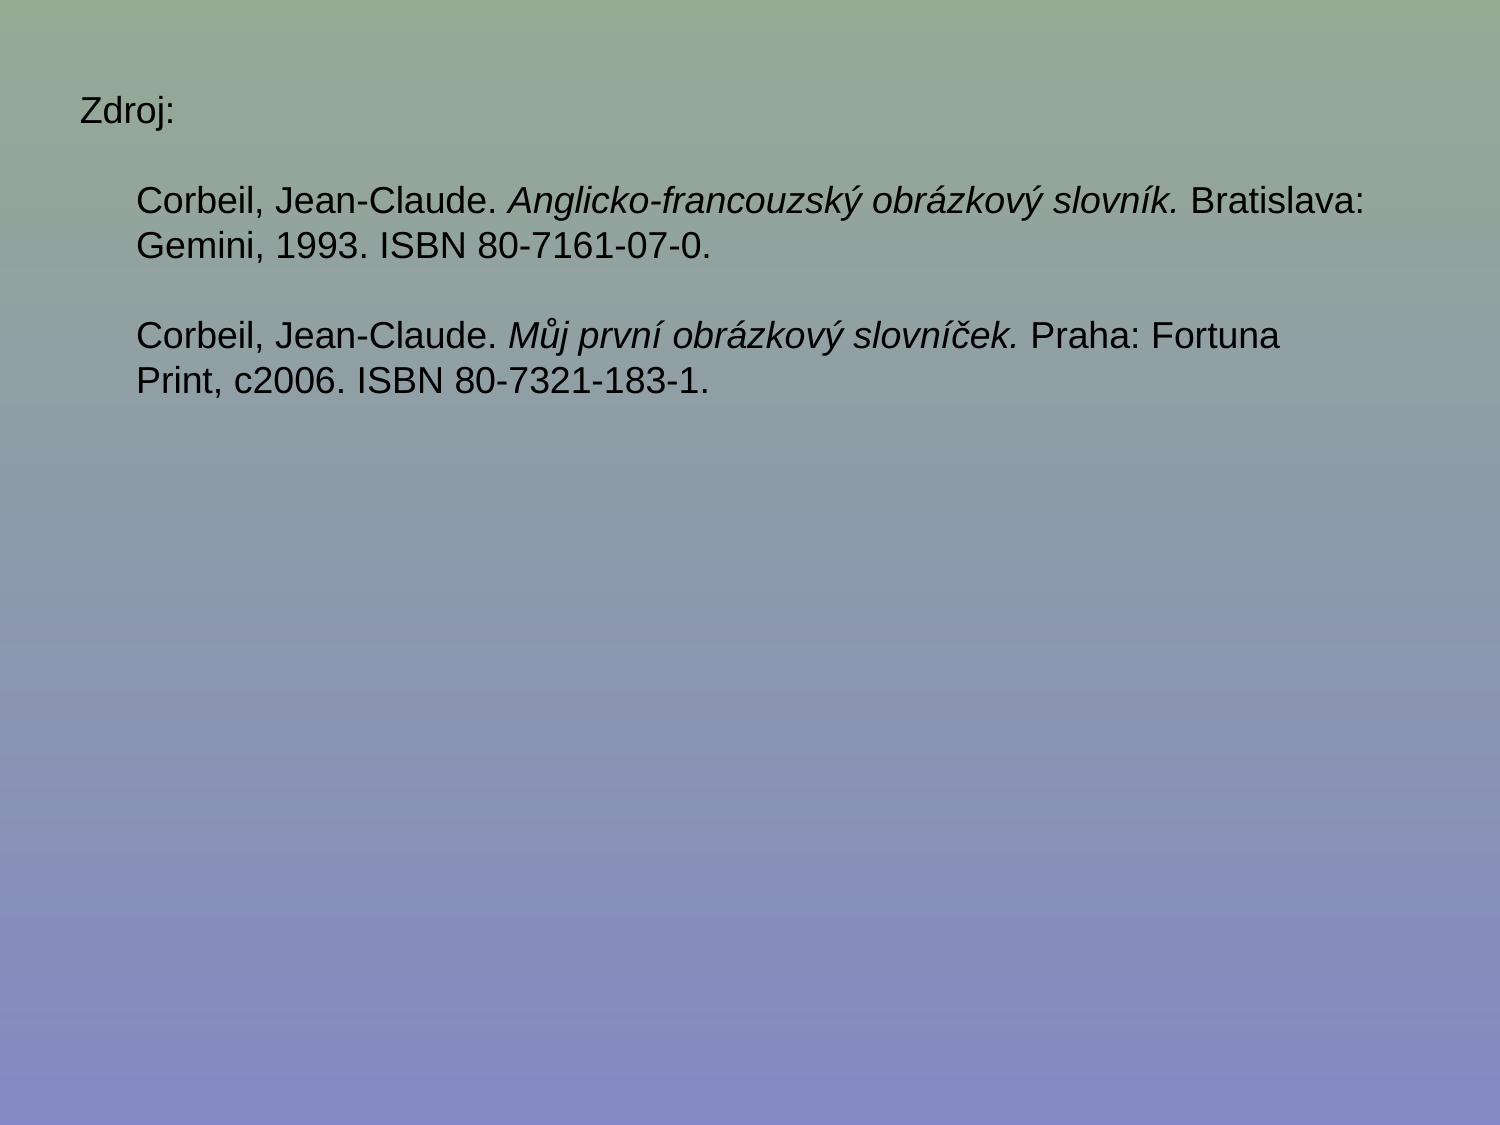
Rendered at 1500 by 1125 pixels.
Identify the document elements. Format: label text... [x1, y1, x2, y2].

list Zdroj: Corbeil, Jean-Claude. Anglicko-francouzský obrázkový slovník. Bratislava: Gemini, 1993. ISBN 80-7161-07-0. Corbeil, Jean-Claude. Můj první obrázkový slovníček. Praha: Fortuna Print, c2006. ISBN 80-7321-183-1. [64, 78, 1415, 821]
